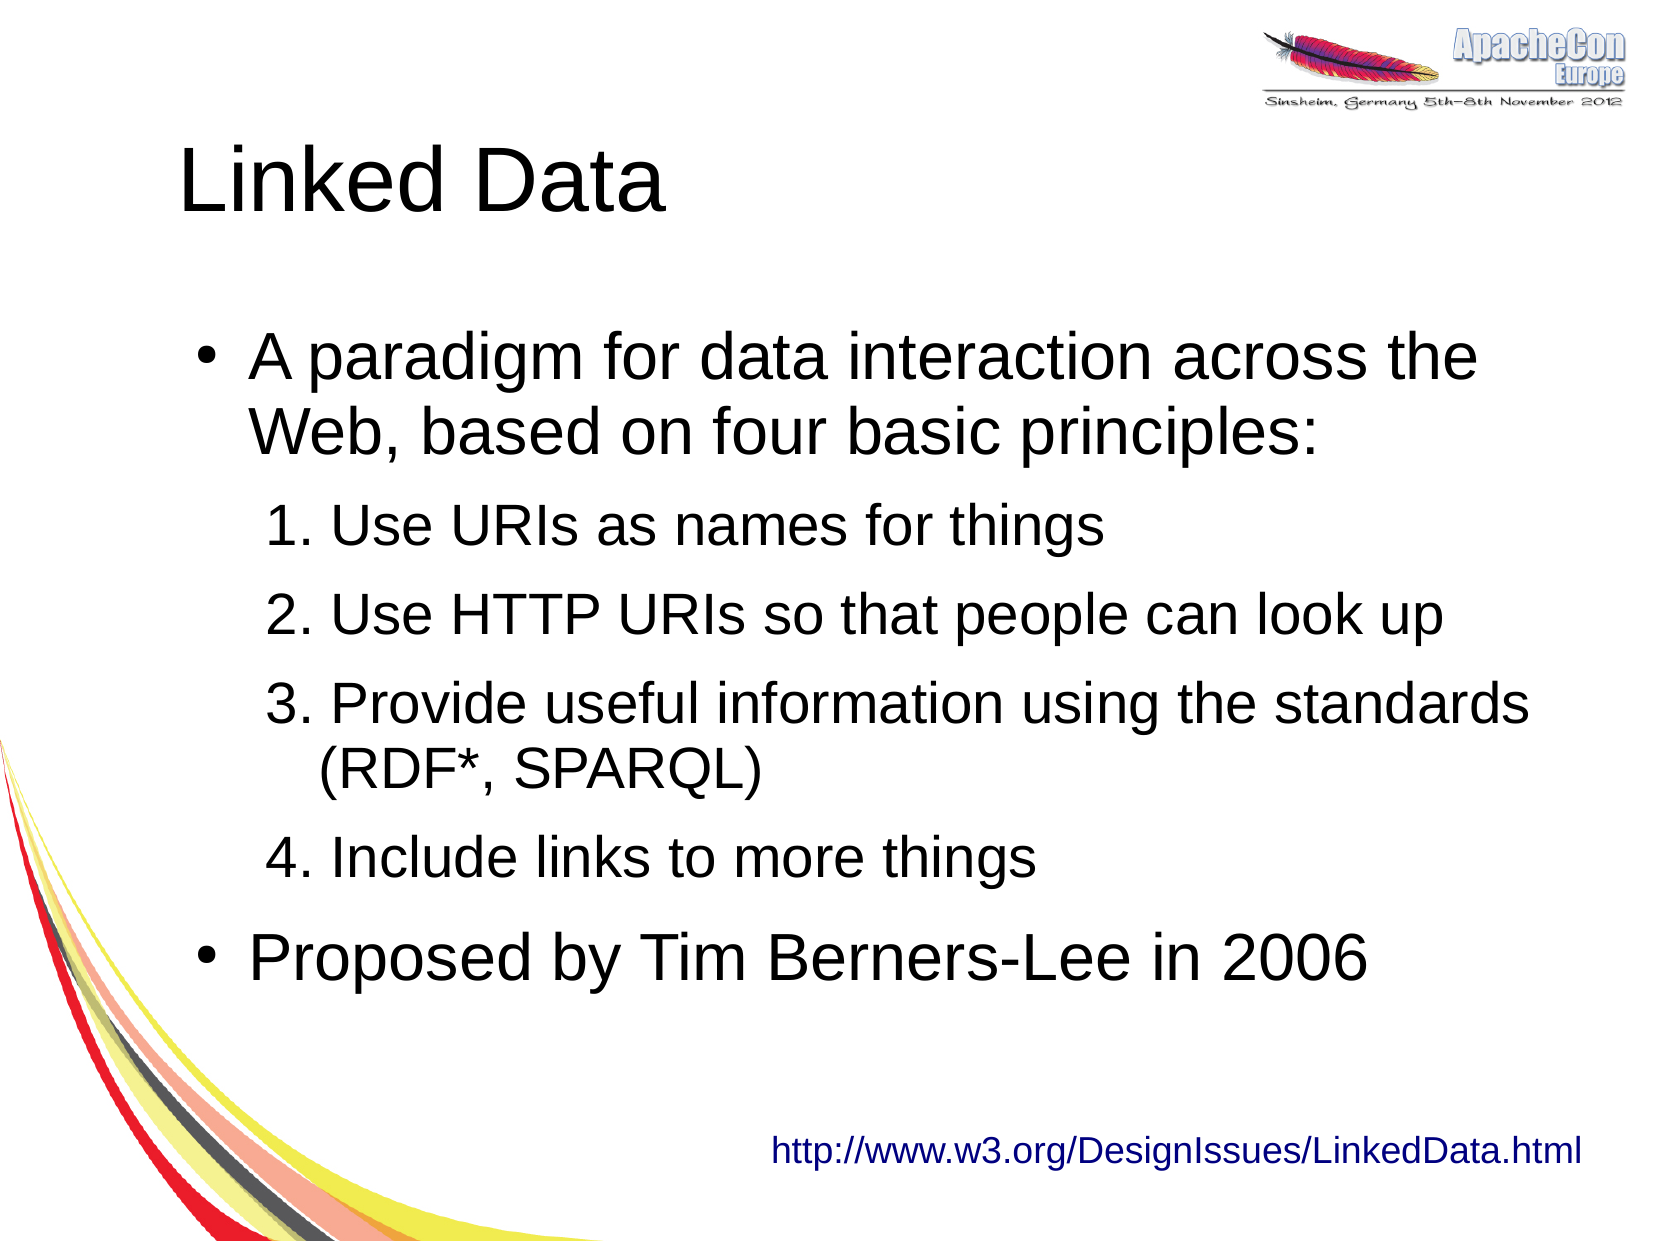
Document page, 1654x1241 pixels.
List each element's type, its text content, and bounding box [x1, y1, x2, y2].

title Linked Data [177, 124, 1536, 237]
list A paradigm for data interaction across the Web, based on four basic principles: Use URIs as names for things Use HTTP URIs so that people can look up Provide useful information using the standards (RDF*, SPARQL) Include links to more things Proposed by Tim Berners-Lee in 2006 [177, 318, 1536, 1039]
text_box http://www.w3.org/DesignIssues/LinkedData.html [756, 1122, 1595, 1179]
picture [0, 0, 1654, 1241]
